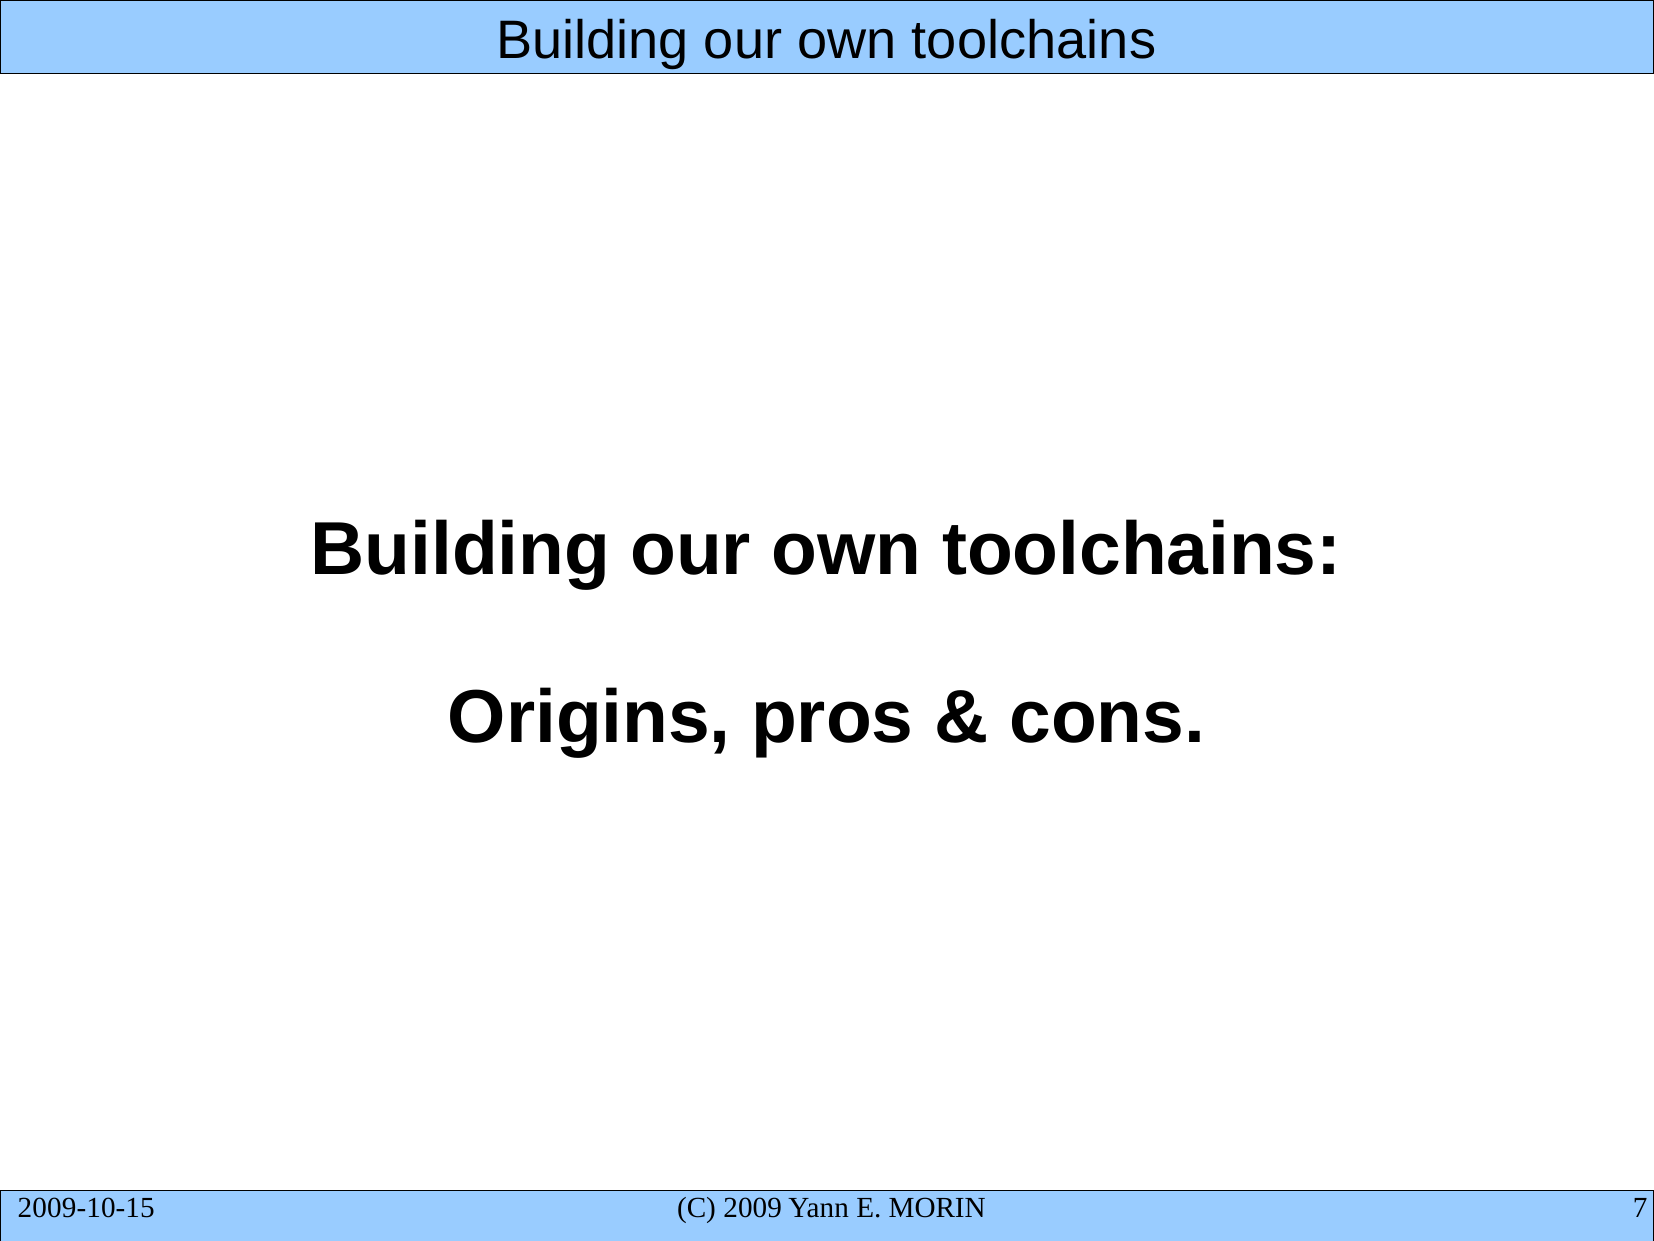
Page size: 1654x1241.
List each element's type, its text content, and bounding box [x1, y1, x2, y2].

subtitle Building our own toolchains: Origins, pros & cons. [24, 98, 1629, 1167]
title Building our own toolchains [82, 0, 1571, 79]
